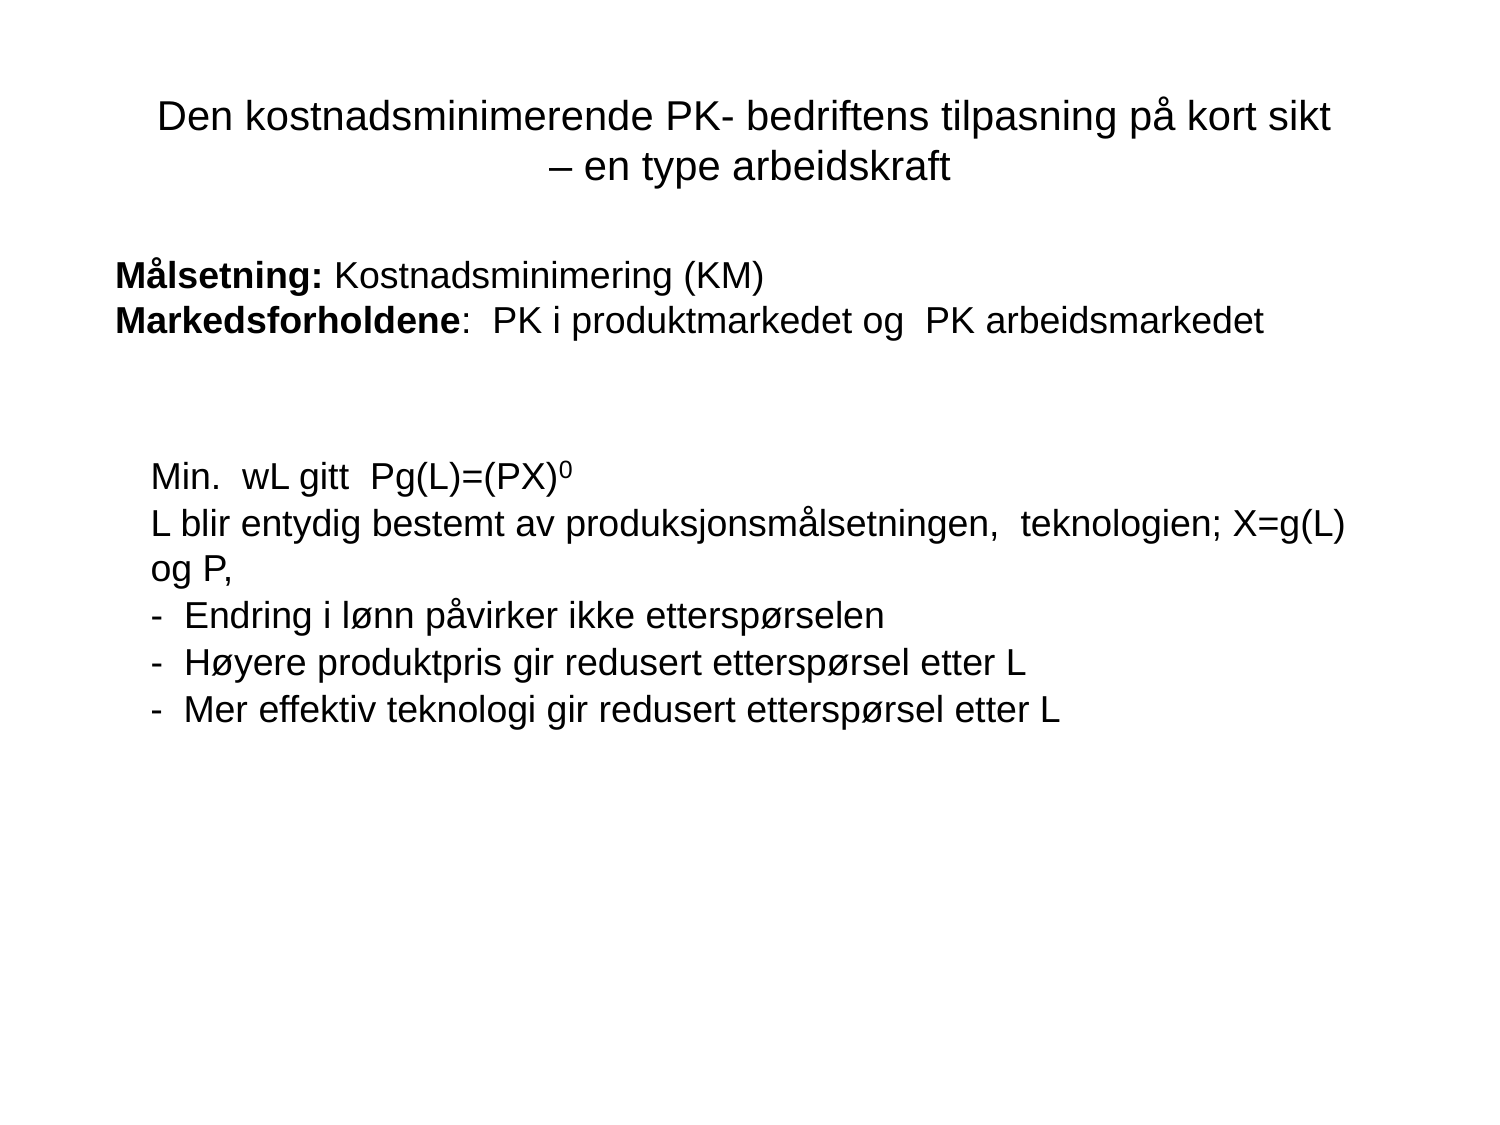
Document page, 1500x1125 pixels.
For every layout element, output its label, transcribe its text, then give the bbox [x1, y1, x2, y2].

text_box Min. wL gitt Pg(L)=(PX)0 L blir entydig bestemt av produksjonsmålsetningen, teknologien; X=g(L) og P, - Endring i lønn påvirker ikke etterspørselen - Høyere produktpris gir redusert etterspørsel etter L Mer effektiv teknologi gir redusert etterspørsel etter L [135, 444, 1388, 956]
text_box Målsetning: Kostnadsminimering (KM) Markedsforholdene: PK i produktmarkedet og PK arbeidsmarkedet [100, 243, 1306, 417]
title Den kostnadsminimerende PK- bedriftens tilpasning på kort sikt – en type arbeidskraft [75, 45, 1426, 233]
